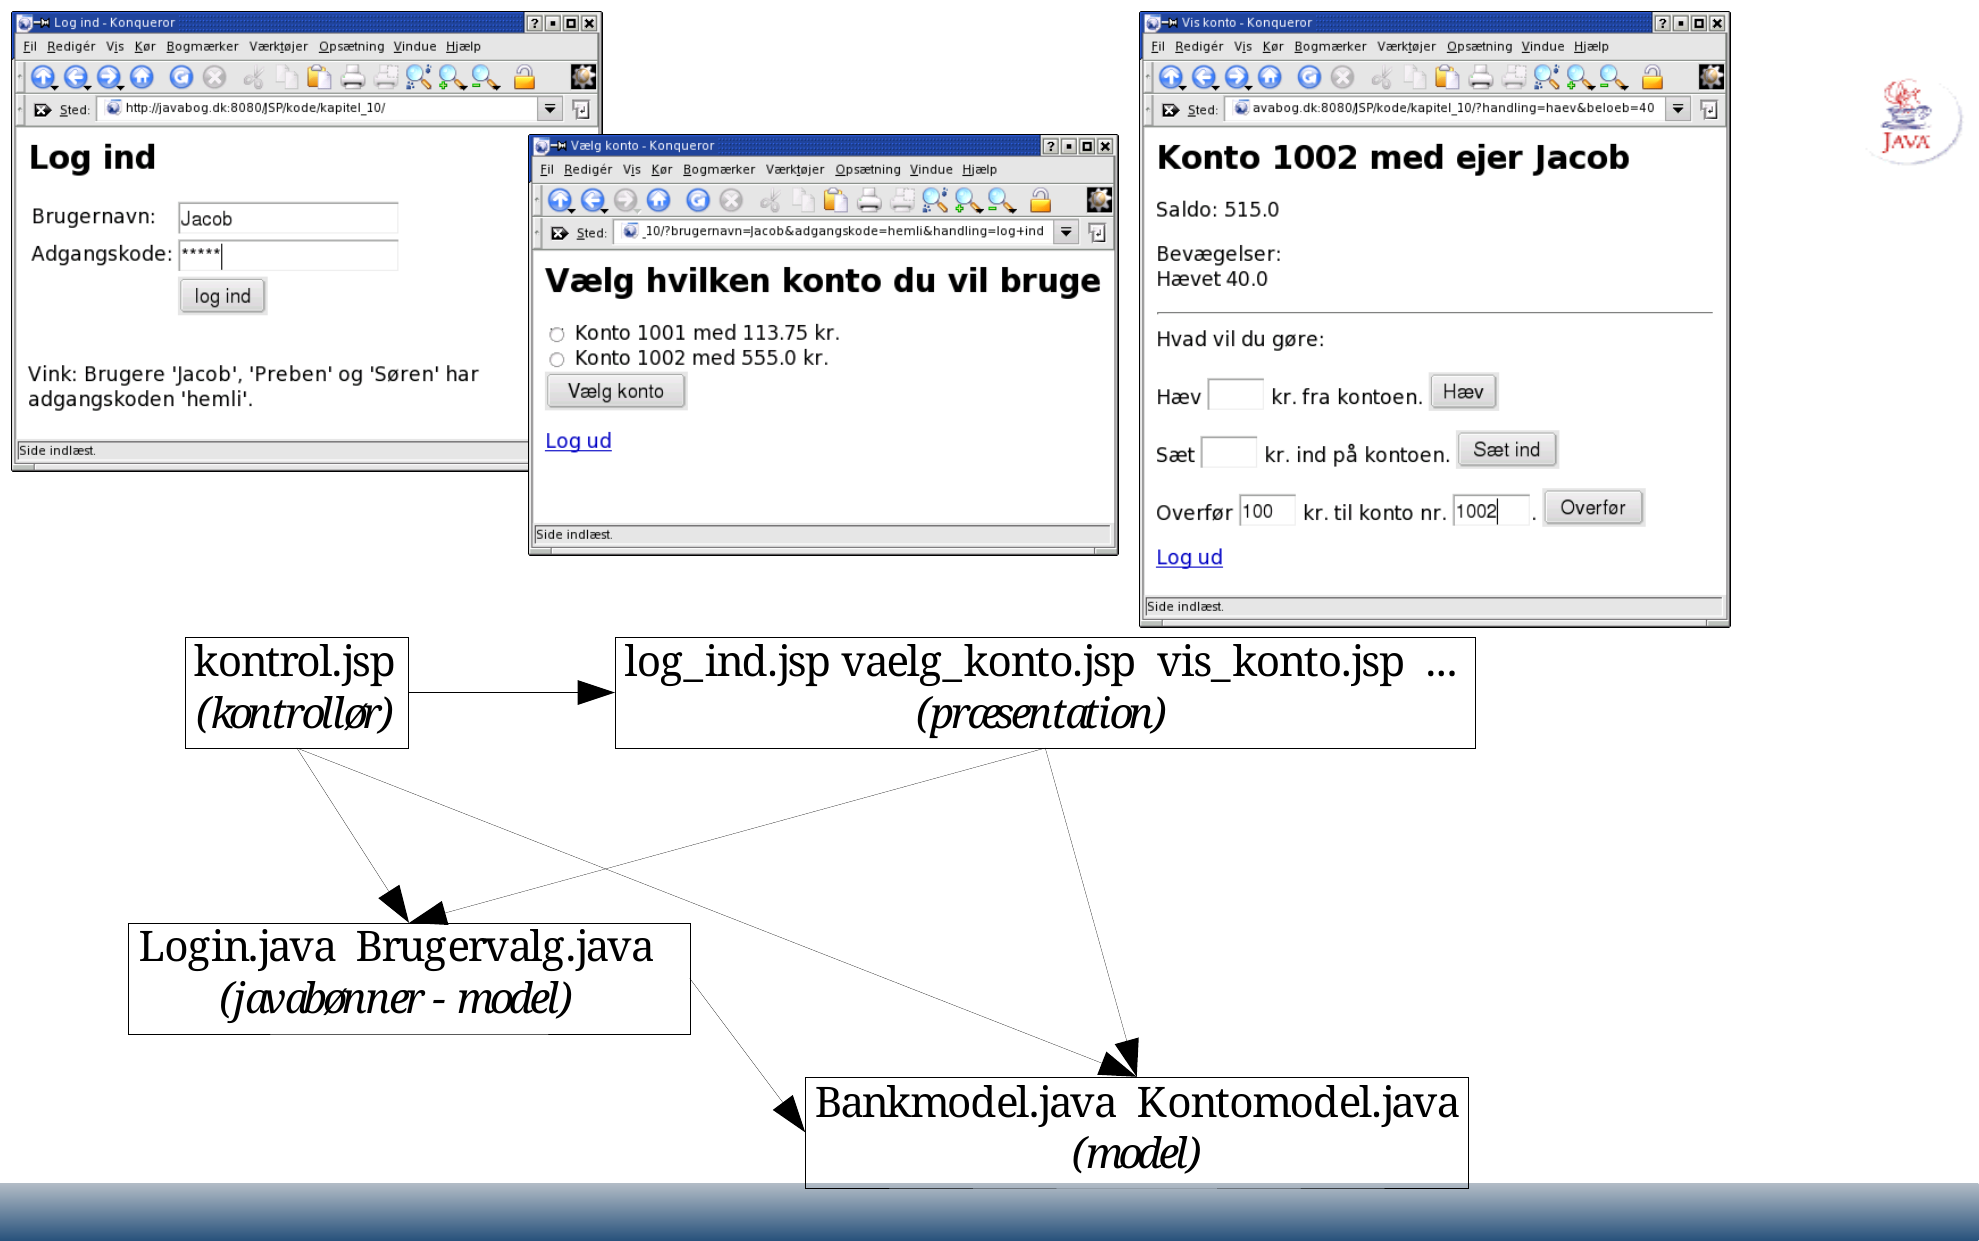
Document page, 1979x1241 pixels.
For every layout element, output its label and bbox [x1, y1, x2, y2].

picture [11, 11, 1119, 556]
chart [83, 623, 1502, 1221]
picture [1139, 11, 1731, 628]
picture [1849, 71, 1968, 169]
